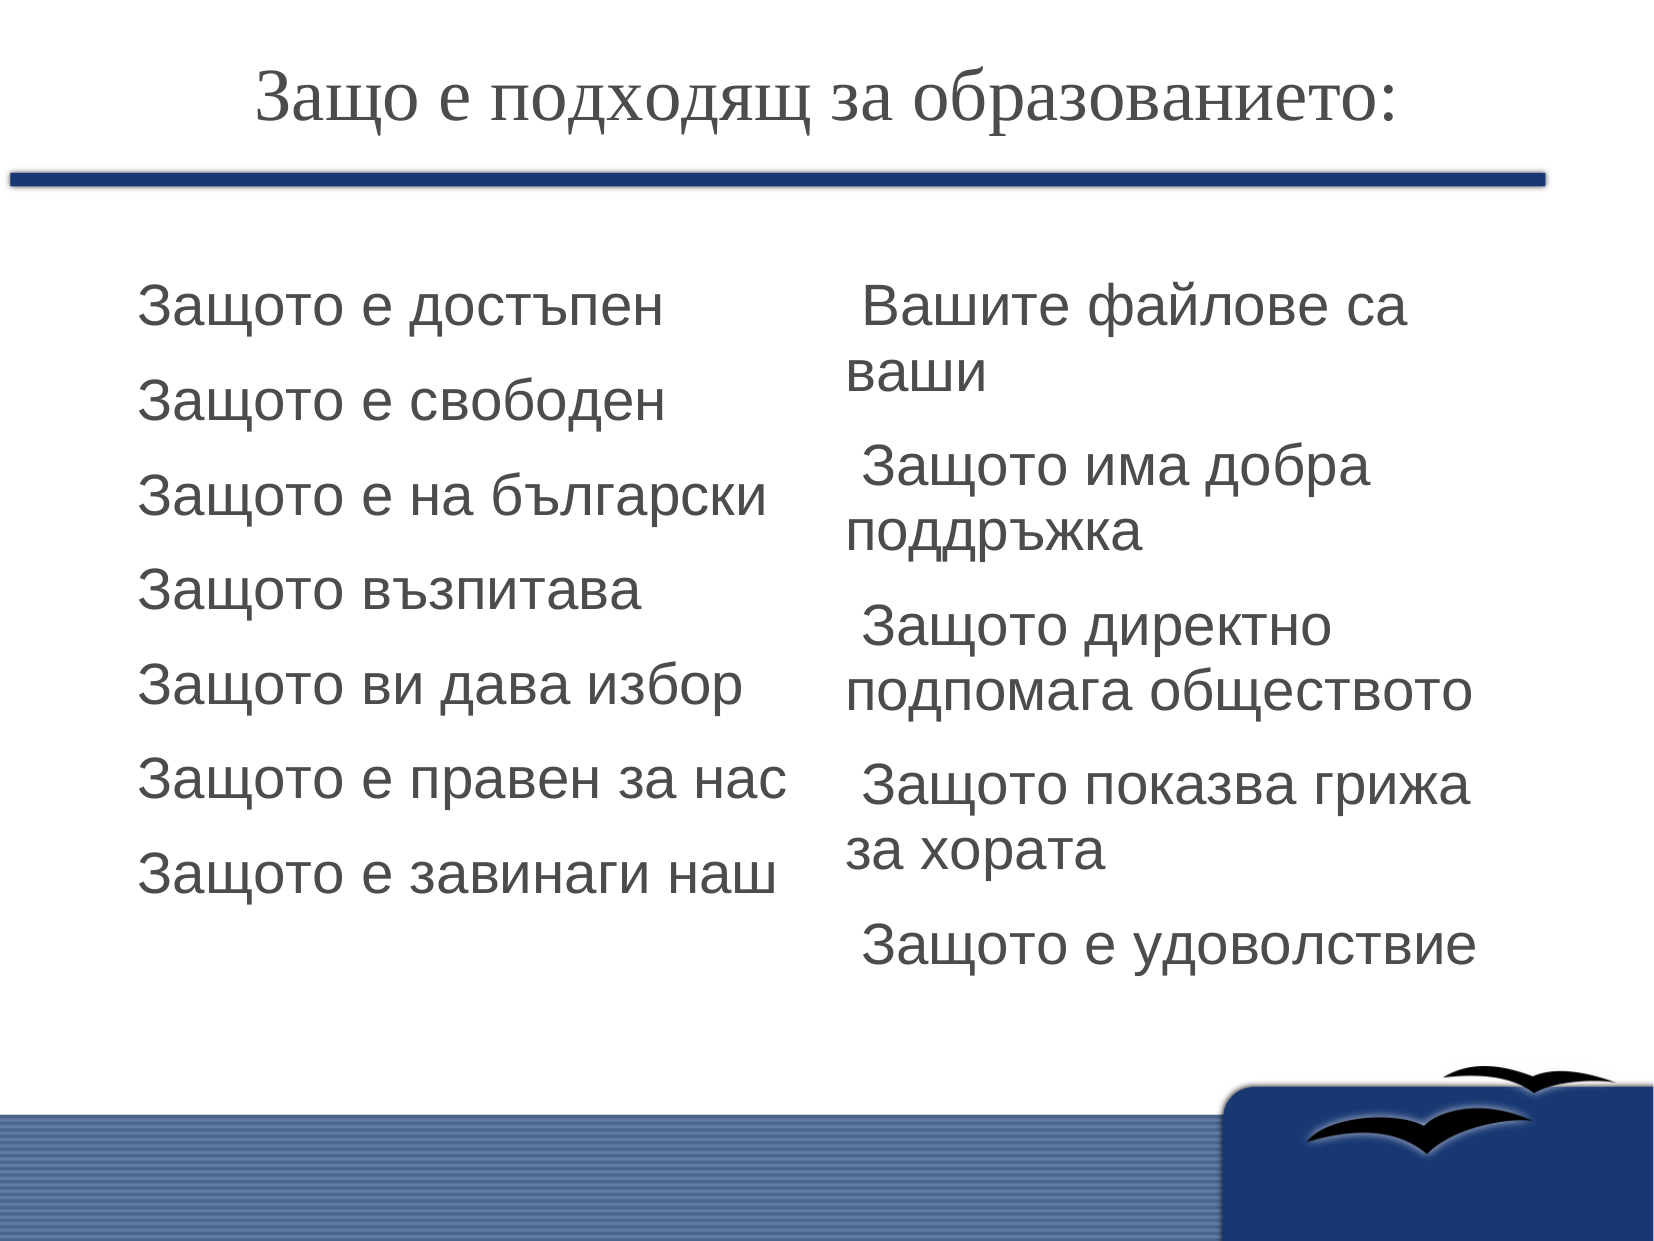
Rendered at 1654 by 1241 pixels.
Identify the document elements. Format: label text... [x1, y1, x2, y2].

title Защо е подходящ за образованието: [121, 27, 1534, 164]
list Вашите файлове са ваши Защото има добра поддръжка Защото директно подпомага обществото Защото показва грижа за хората Защото е удоволствие [844, 273, 1534, 1056]
list Защото е достъпен Защото е свободен Защото е на български Защото възпитава Защото ви дава избор Защото е правен за нас Защото е завинаги наш [121, 273, 811, 1056]
picture [0, 0, 1654, 1241]
